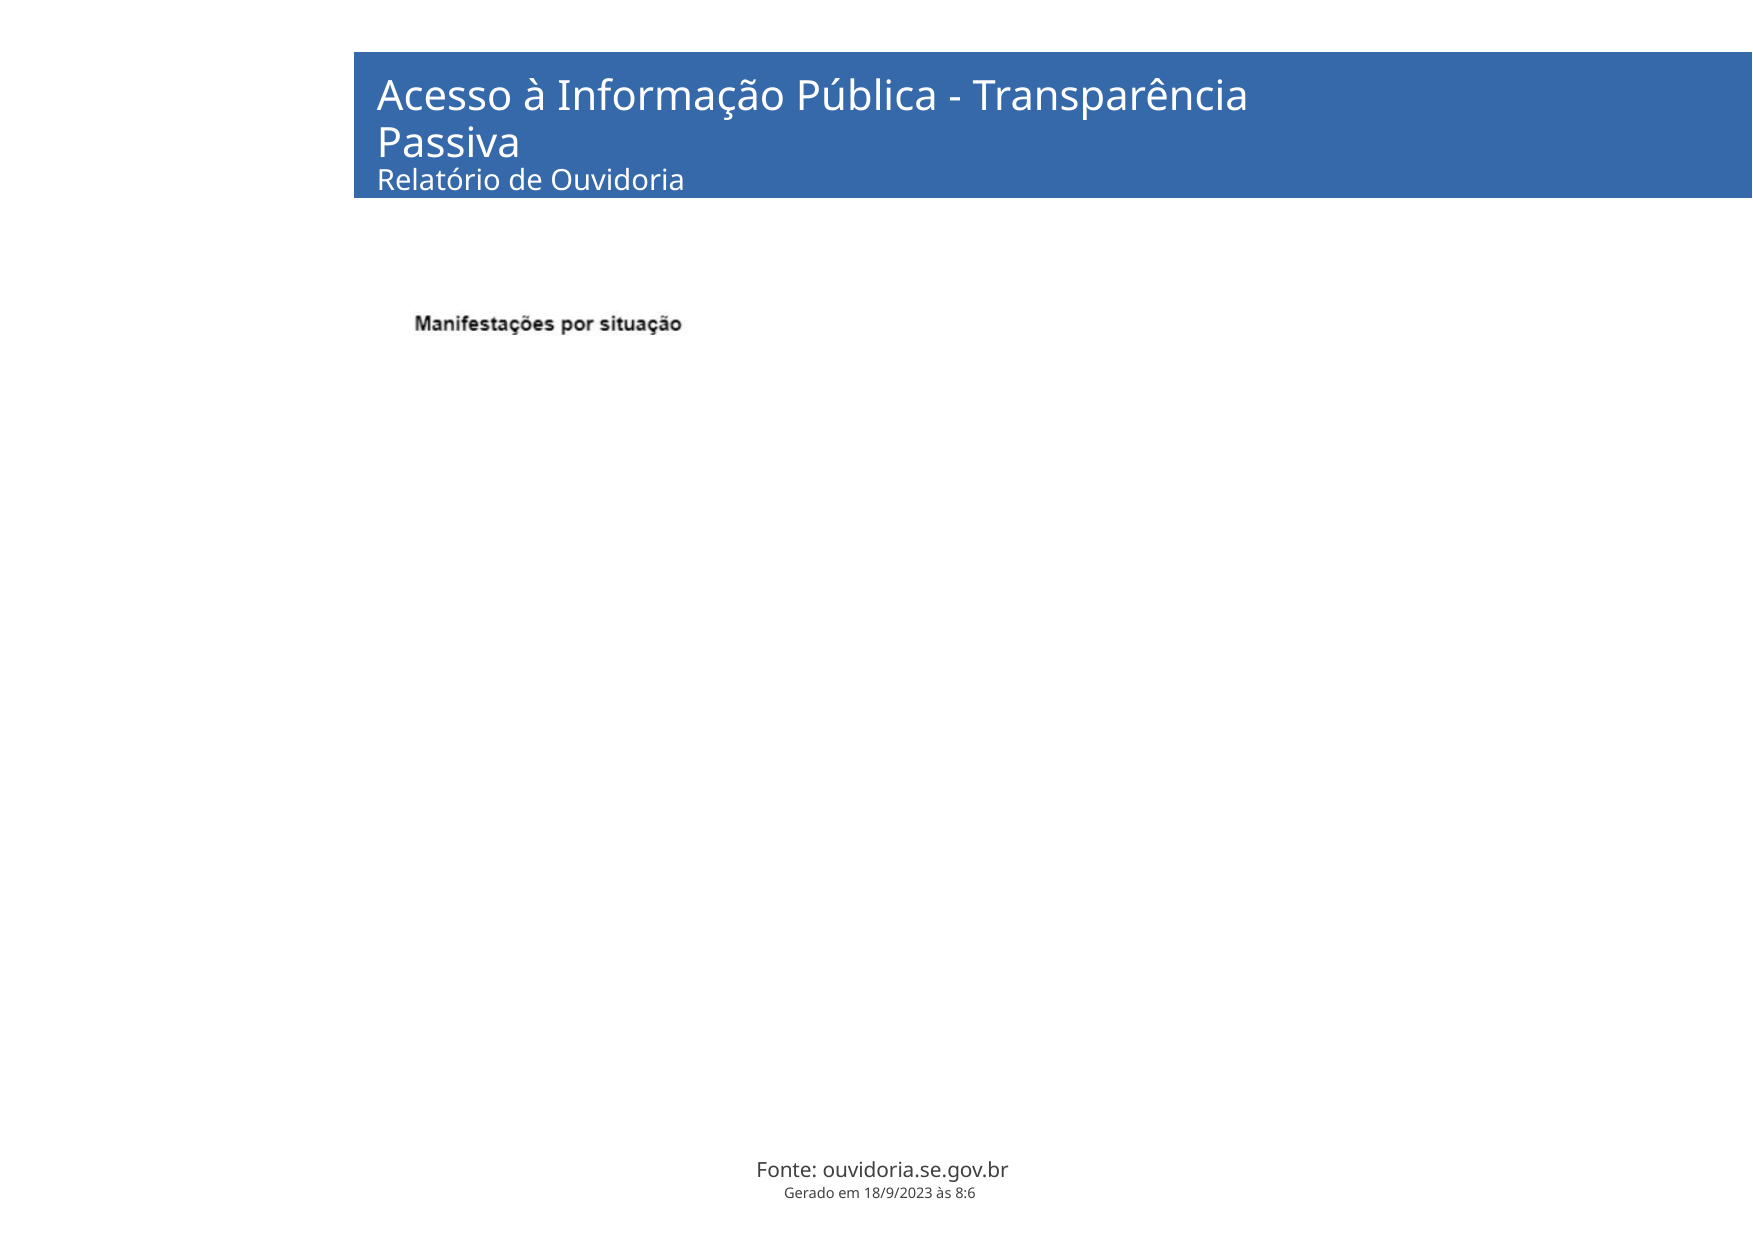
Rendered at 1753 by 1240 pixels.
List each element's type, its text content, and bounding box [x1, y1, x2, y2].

text_box Gerado em 18/9/2023 às 8:6 [784, 1184, 995, 1202]
text_box Fonte: ouvidoria.se.gov.br [756, 1158, 1023, 1182]
text_box [155, 211, 1599, 1028]
text_box [354, 52, 1752, 198]
text_box Acesso à Informação Pública - Transparência Passiva Relatório de Ouvidoria EMSETUR - Agosto a Agosto de 2023 [376, 72, 1403, 228]
